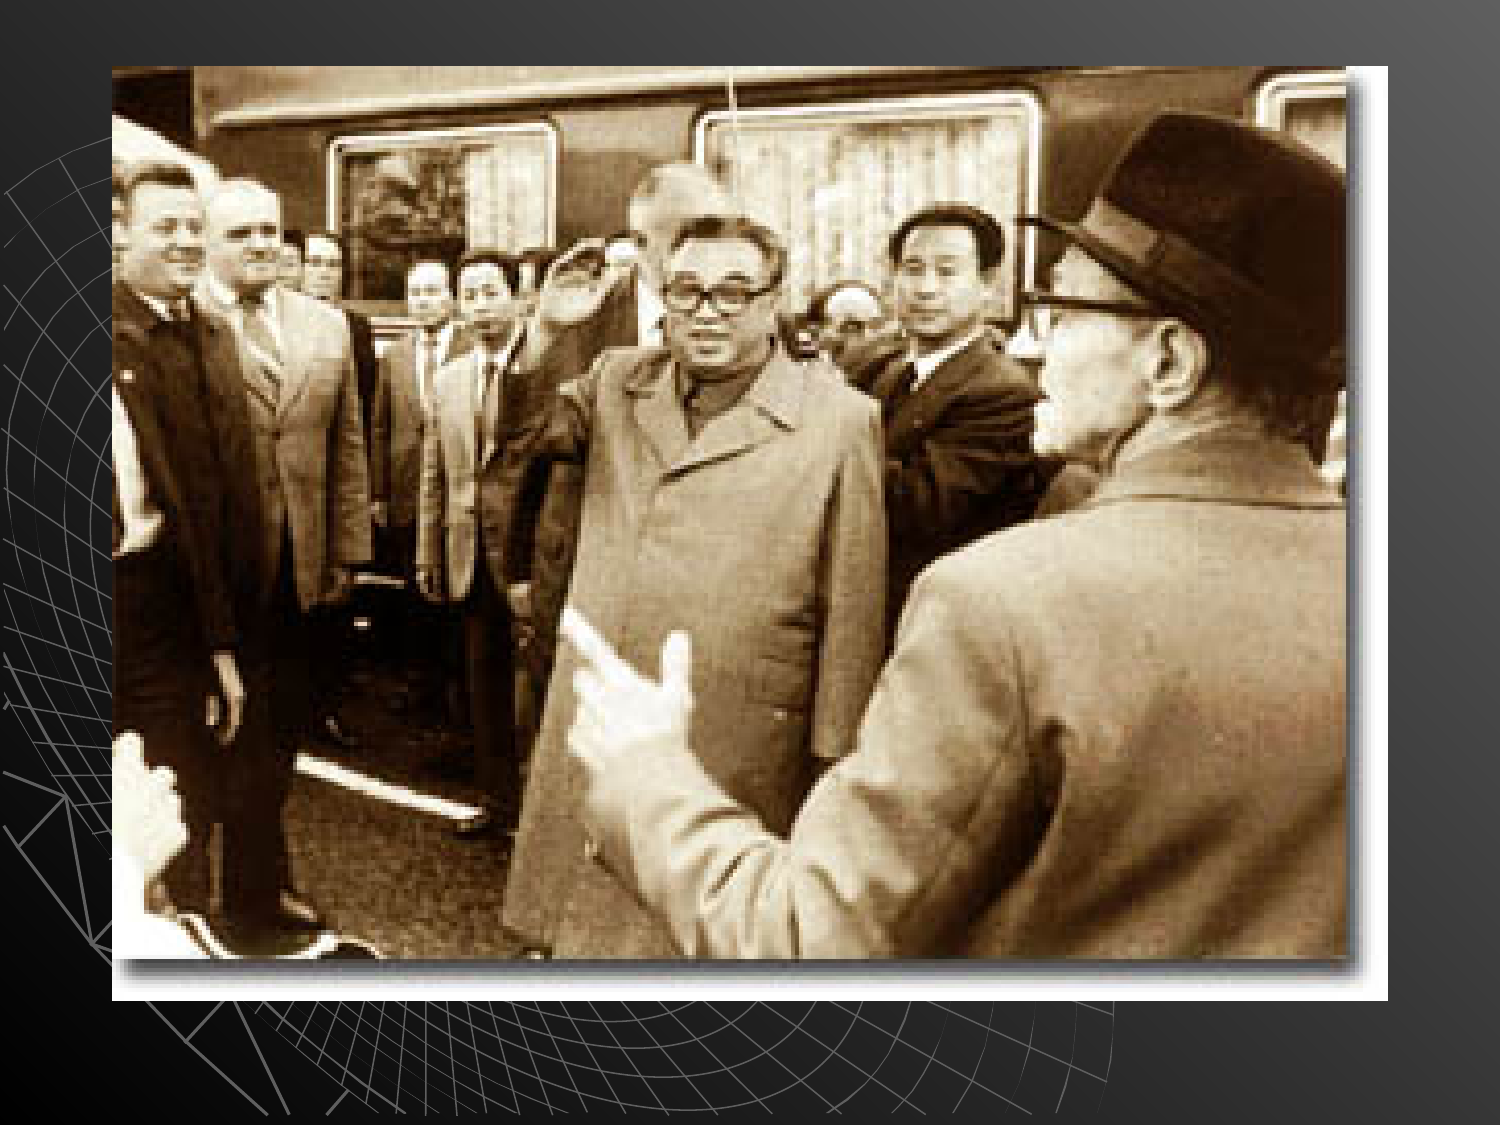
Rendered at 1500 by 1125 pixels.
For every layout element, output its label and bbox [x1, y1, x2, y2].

picture [112, 66, 1388, 1001]
